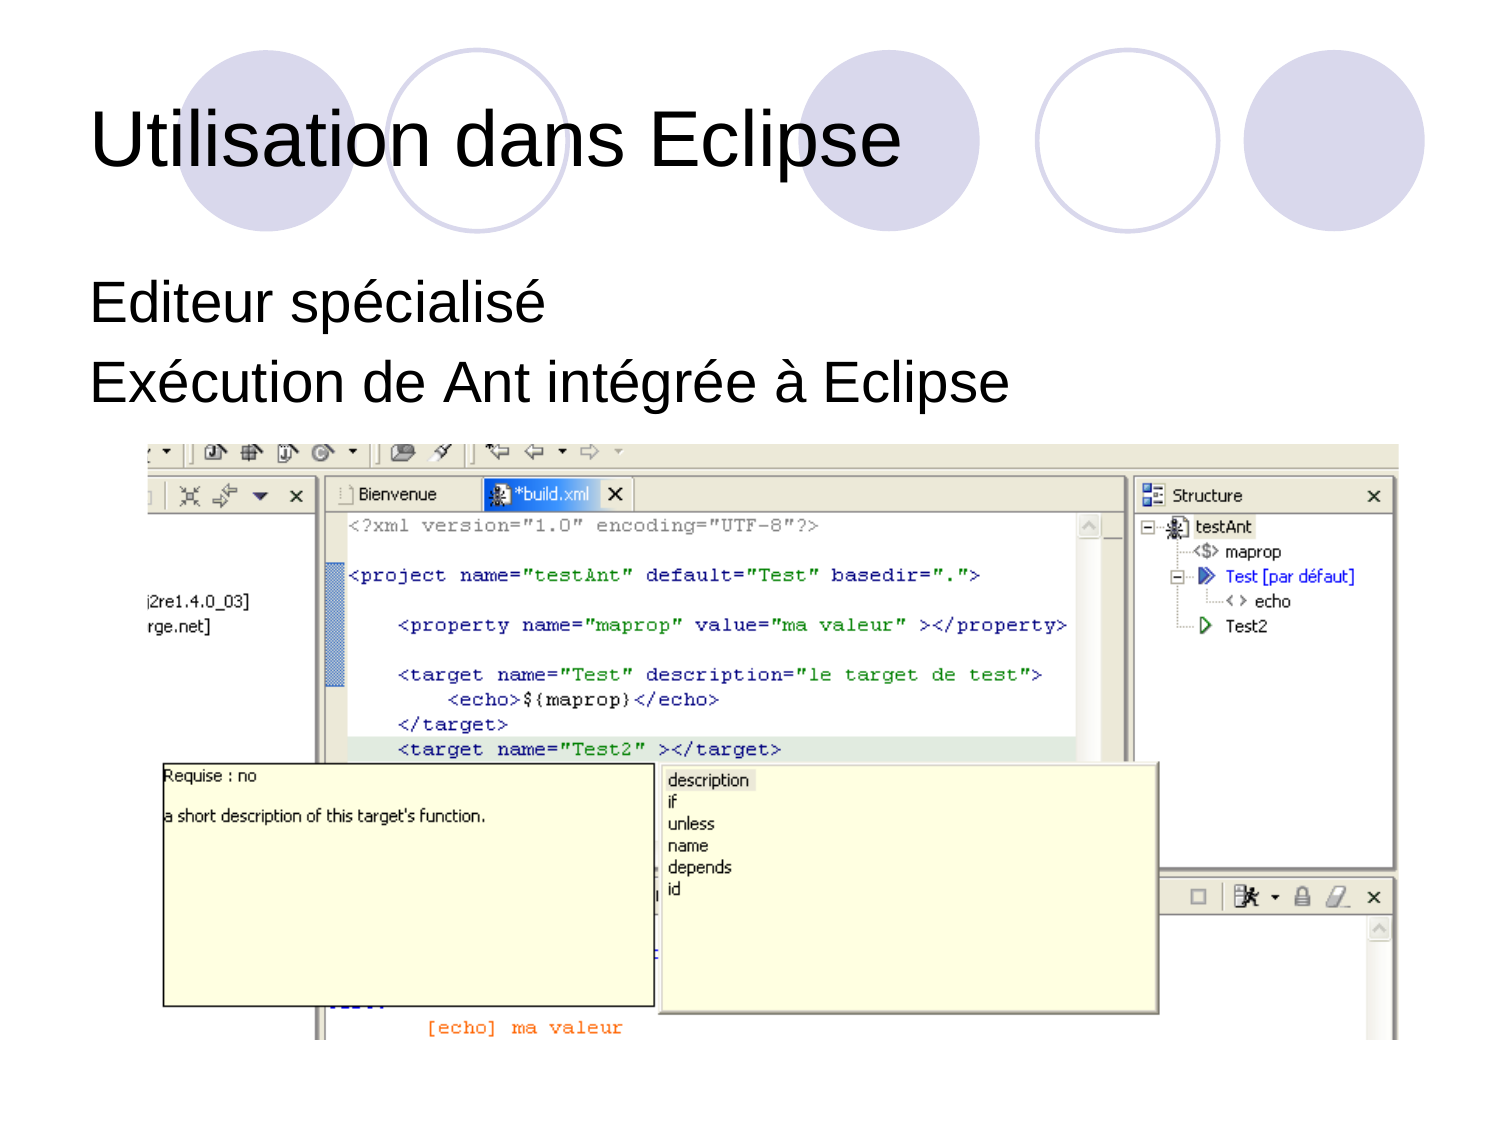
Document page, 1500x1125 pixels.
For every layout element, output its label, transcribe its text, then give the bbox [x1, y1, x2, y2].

title Utilisation dans Eclipse [75, 45, 1426, 233]
list Editeur spécialisé Exécution de Ant intégrée à Eclipse [74, 262, 1341, 567]
picture [147, 444, 1399, 1040]
